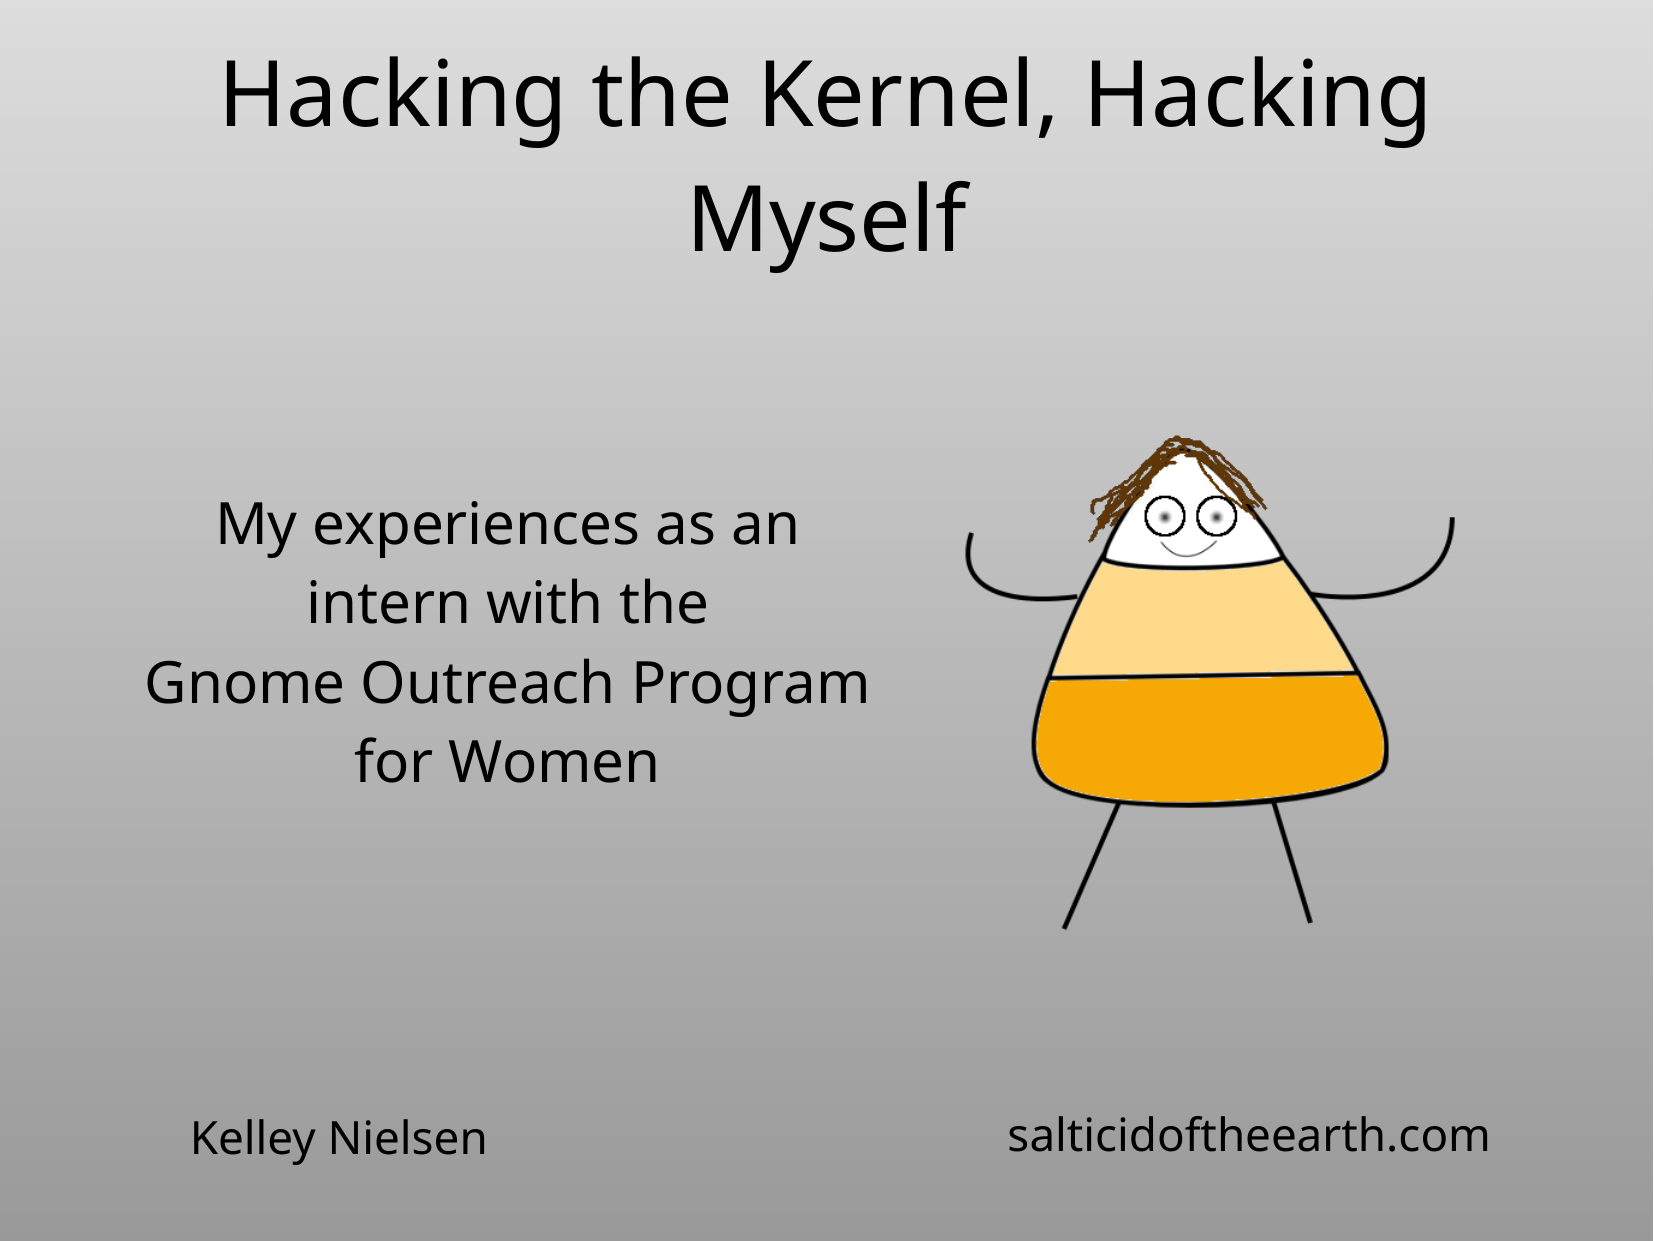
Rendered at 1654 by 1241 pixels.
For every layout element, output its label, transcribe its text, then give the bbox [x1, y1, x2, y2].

text_box Kelley Nielsen [175, 1097, 500, 1163]
text_box My experiences as an intern with the Gnome Outreach Program for Women [129, 474, 826, 766]
picture [861, 287, 1575, 1007]
text_box salticidoftheearth.com [992, 1095, 1511, 1160]
title Hacking the Kernel, Hacking Myself [82, 49, 1571, 257]
